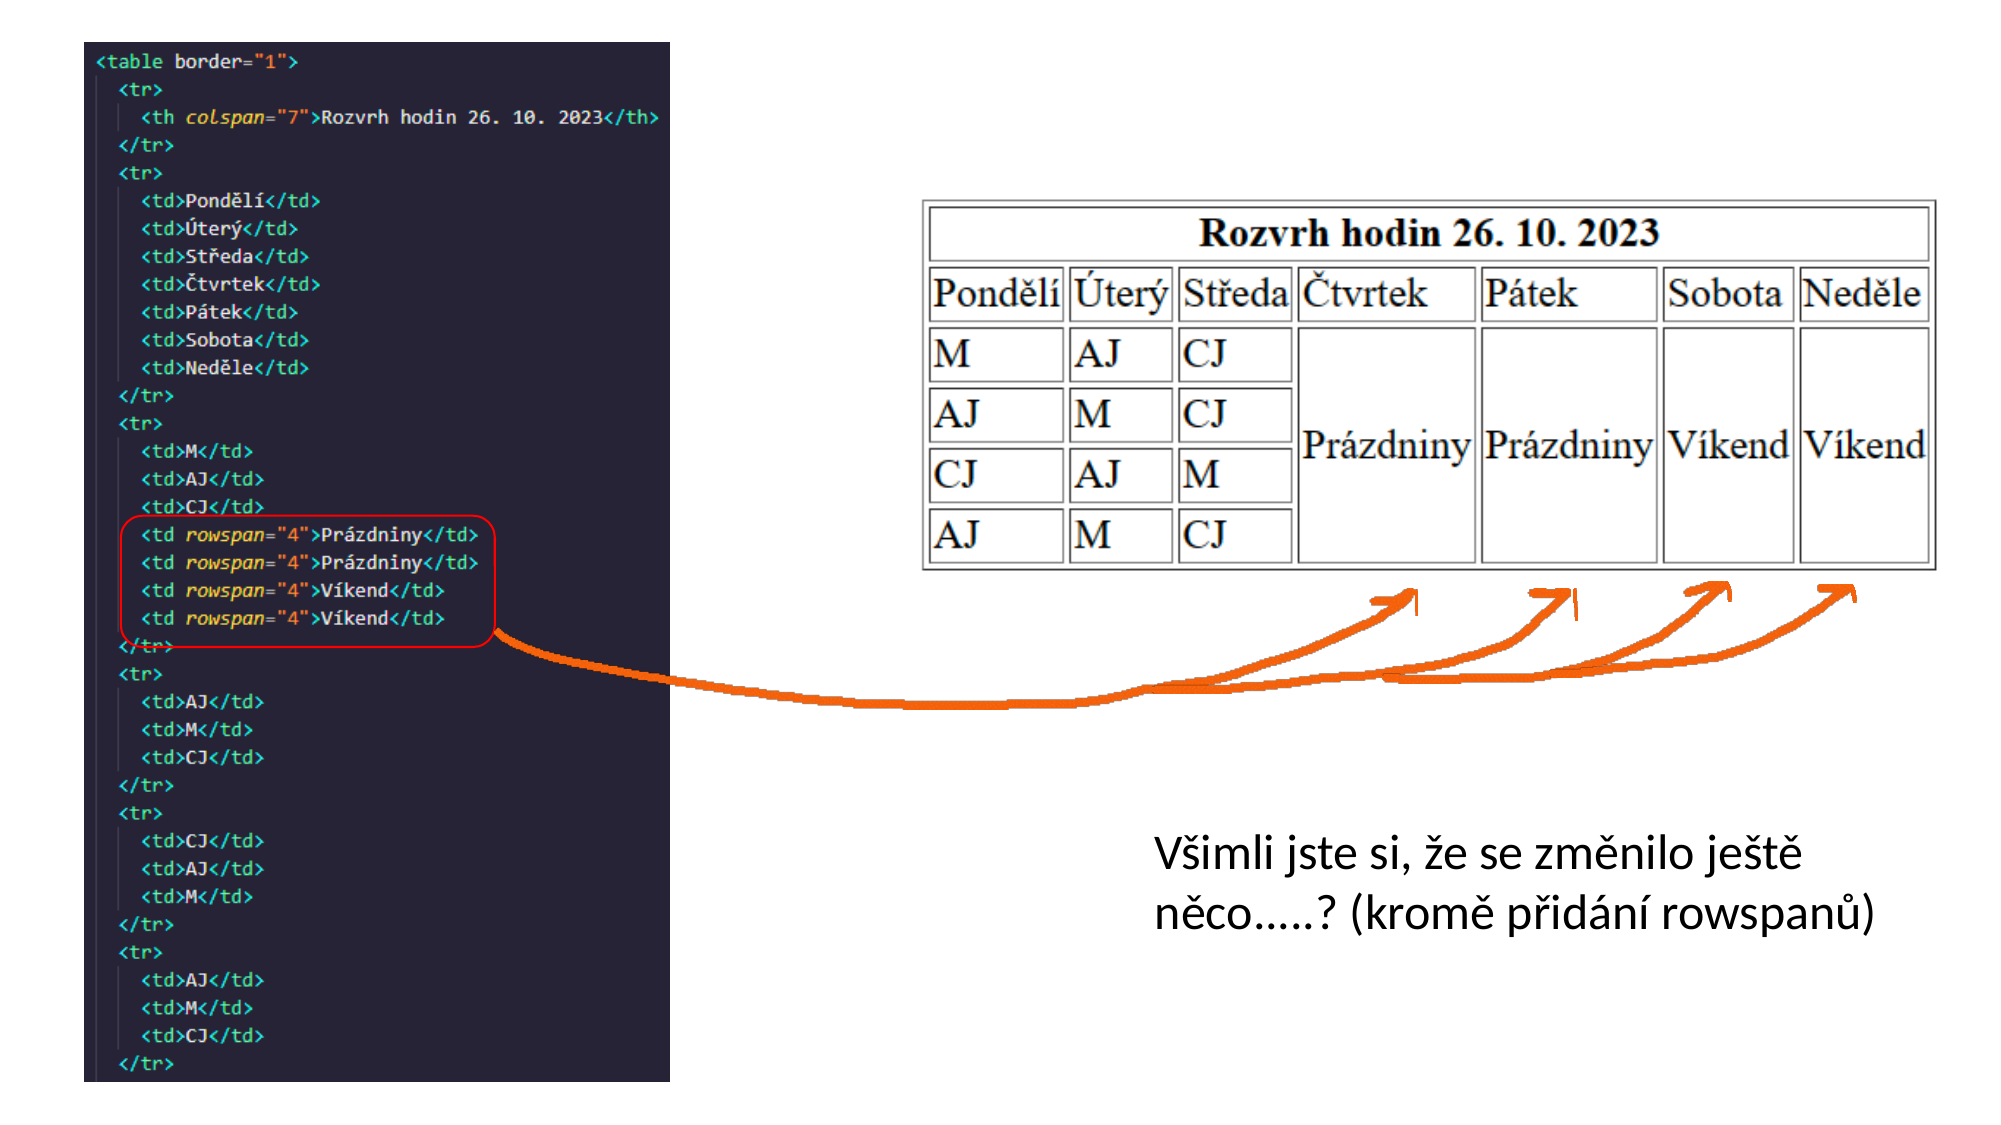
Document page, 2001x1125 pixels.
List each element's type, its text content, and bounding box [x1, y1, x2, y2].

picture [84, 42, 1857, 1082]
text_box Všimli jste si, že se změnilo ještě něco.....? (kromě přidání rowspanů) [1139, 811, 1915, 949]
picture [919, 193, 1942, 576]
